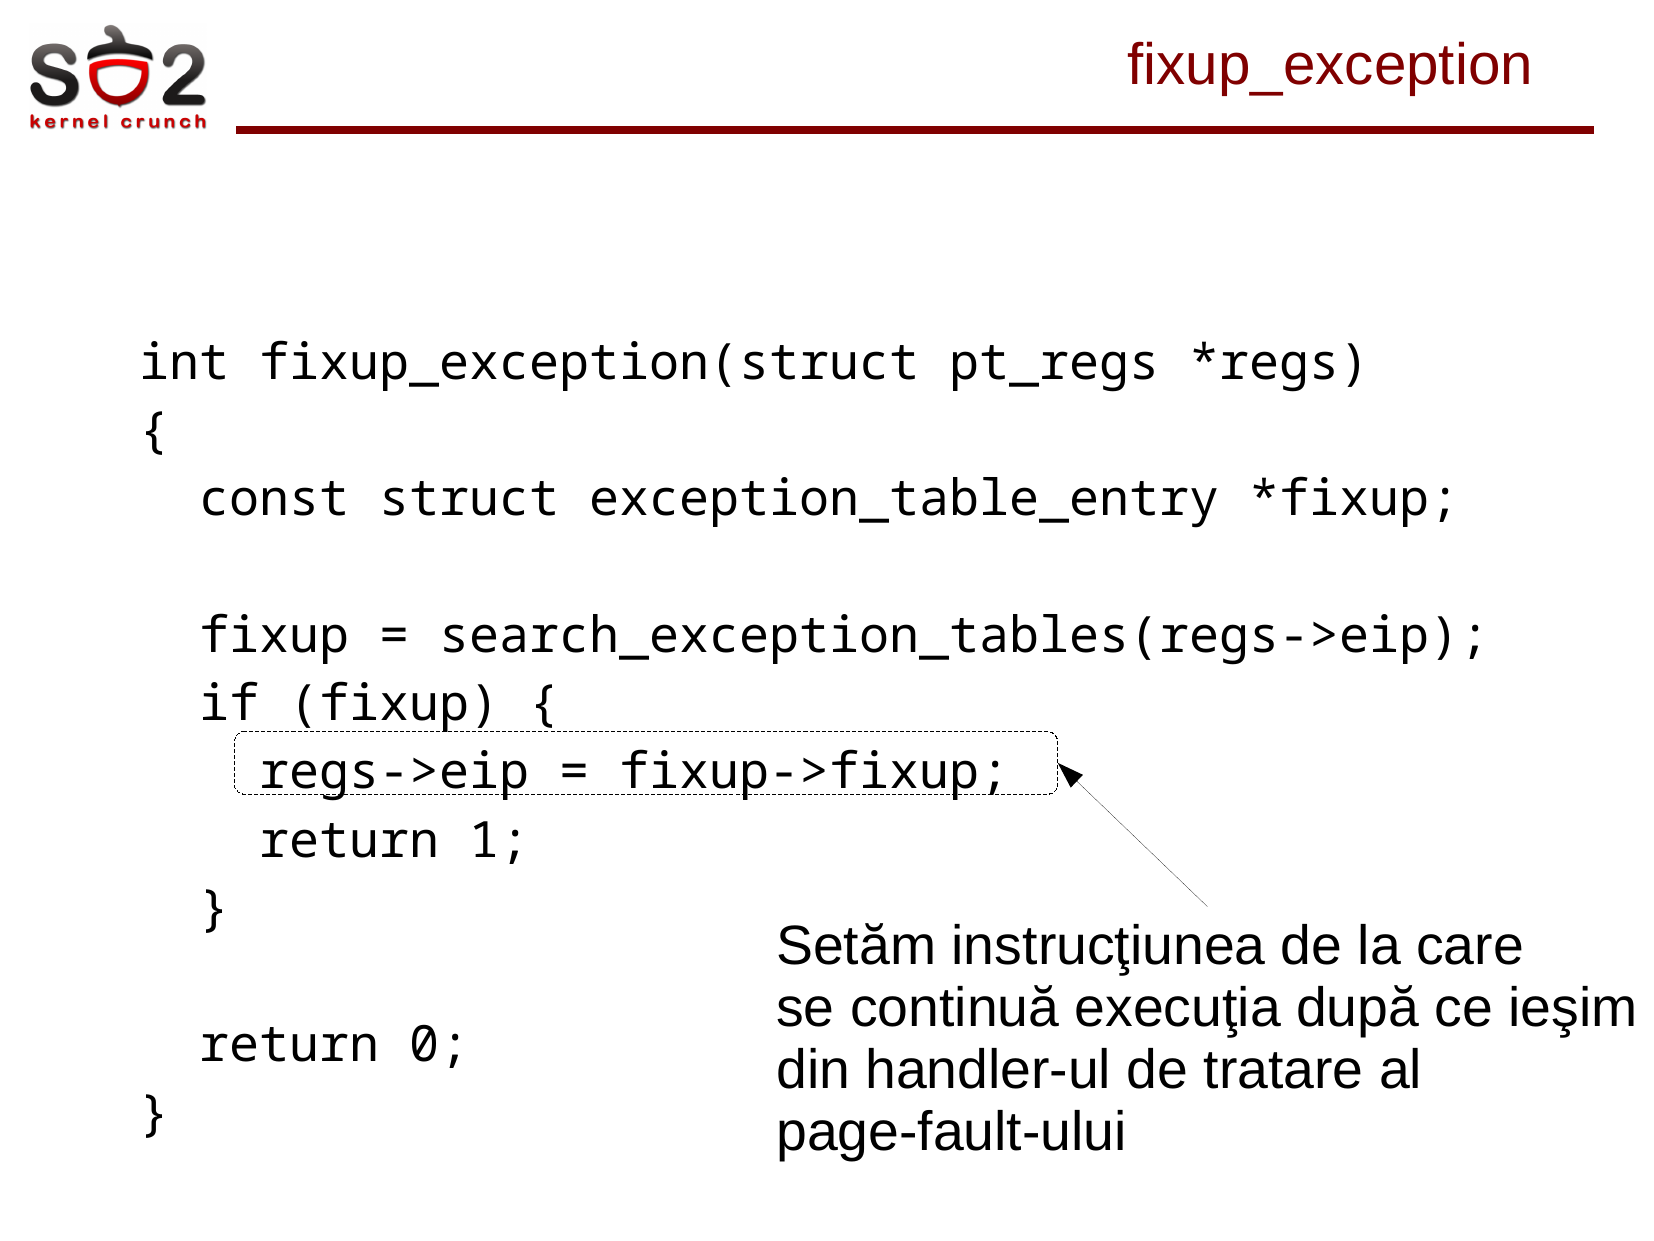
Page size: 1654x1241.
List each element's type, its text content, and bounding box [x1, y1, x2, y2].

picture [29, 23, 207, 130]
title fixup_exception [121, 11, 1534, 119]
list int fixup_exception(struct pt_regs *regs) { const struct exception_table_entry *fixup; fixup = search_exception_tables(regs->eip); if (fixup) { regs->eip = fixup->fixup; return 1; } return 0; } [121, 344, 1534, 1126]
text_box Setăm instrucţiunea de la care se continuă execuţia după ce ieşim din handler-ul de tratare al page-fault-ului [761, 906, 1654, 1170]
